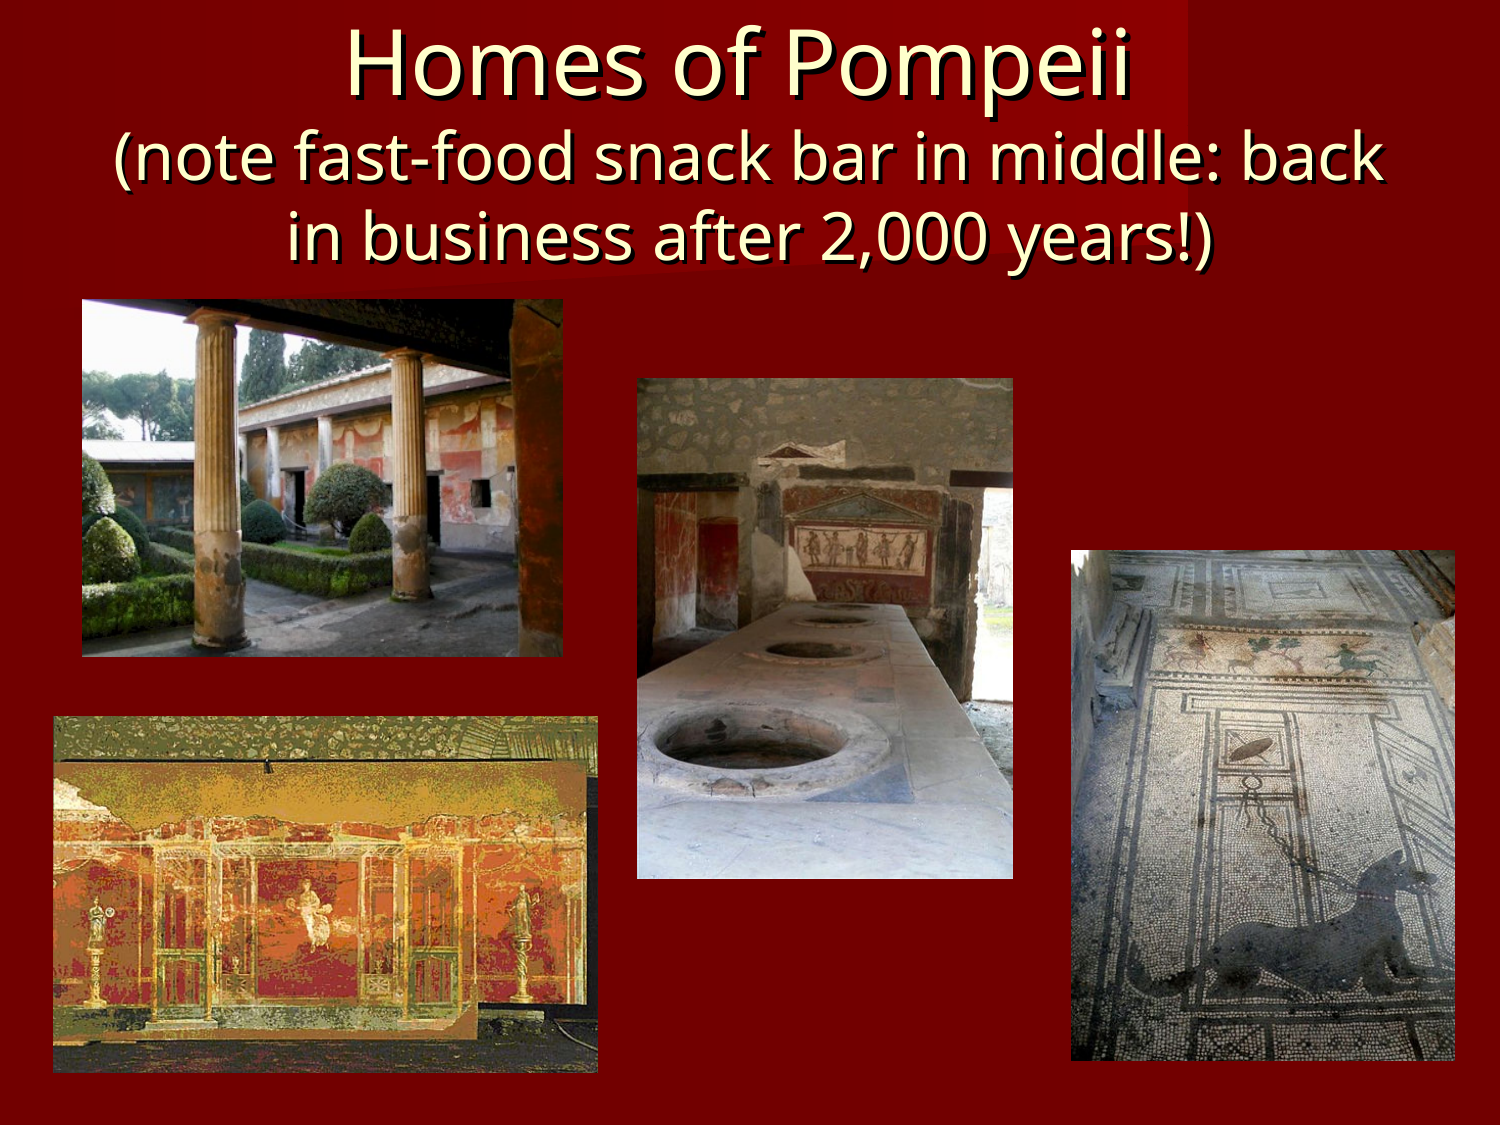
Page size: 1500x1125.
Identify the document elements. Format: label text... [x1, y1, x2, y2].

picture [637, 378, 1013, 879]
picture [82, 299, 563, 657]
picture [1071, 550, 1455, 1061]
title Homes of Pompeii (note fast-food snack bar in middle: back in business after 2,000 years!) [75, 0, 1426, 282]
picture [53, 716, 598, 1073]
